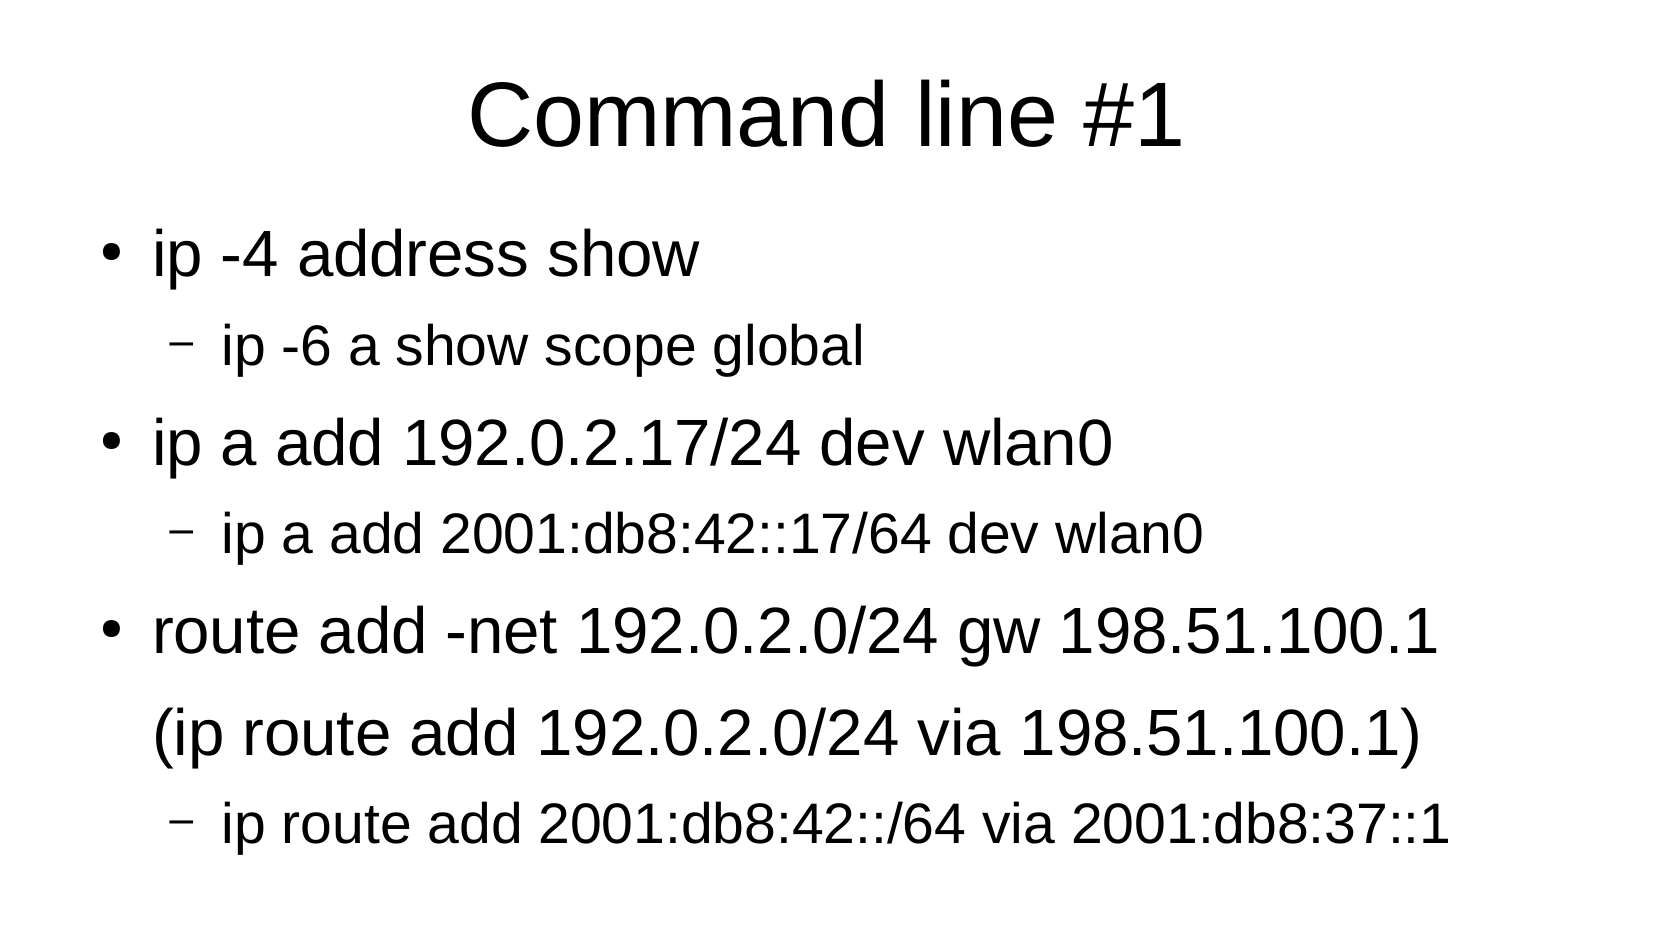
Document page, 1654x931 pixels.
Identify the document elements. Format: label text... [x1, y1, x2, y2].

title Command line #1 [82, 37, 1571, 193]
list ip -4 address show ip -6 a show scope global ip a add 192.0.2.17/24 dev wlan0 ip a add 2001:db8:42::17/64 dev wlan0 route add -net 192.0.2.0/24 gw 198.51.100.1 (ip route add 192.0.2.0/24 via 198.51.100.1) ip route add 2001:db8:42::/64 via 2001:db8:37::1 [82, 217, 1571, 857]
